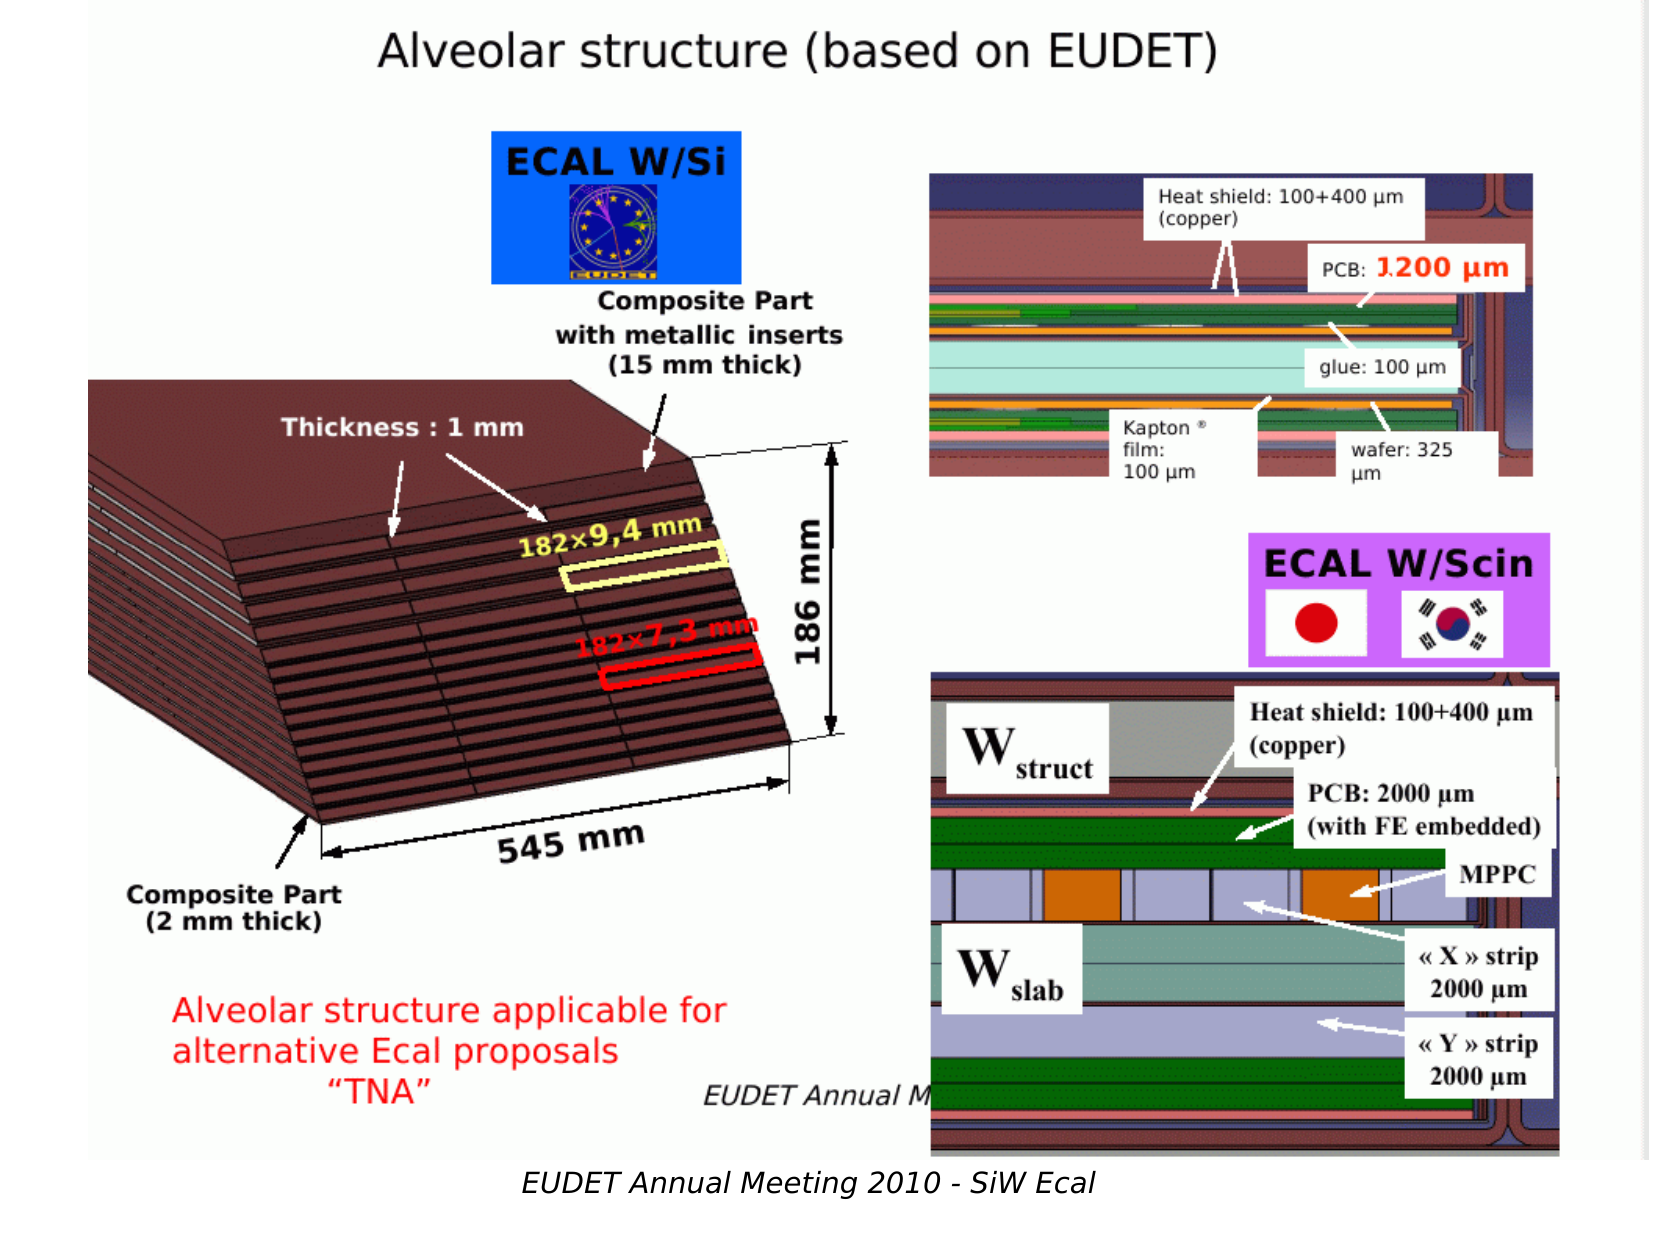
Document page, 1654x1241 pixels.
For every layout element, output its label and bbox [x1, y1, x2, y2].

picture [88, 0, 1649, 1160]
